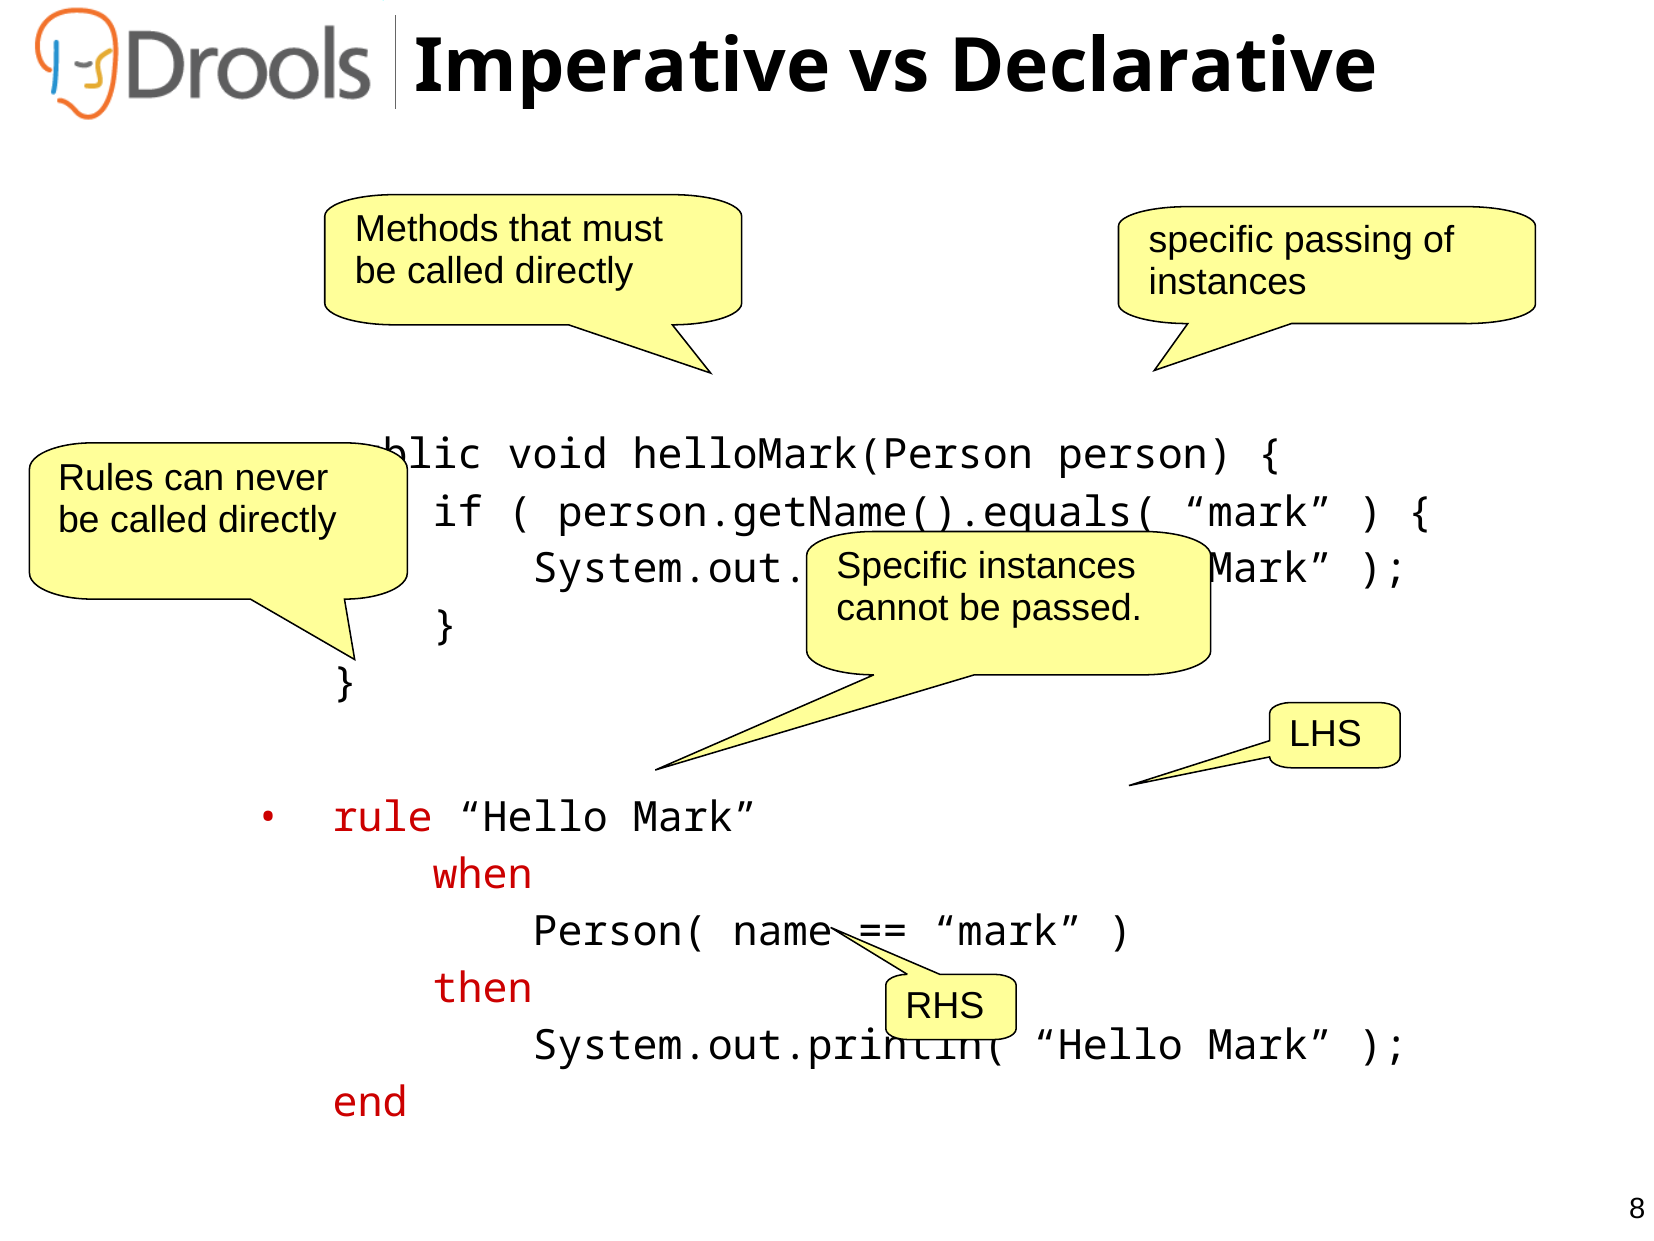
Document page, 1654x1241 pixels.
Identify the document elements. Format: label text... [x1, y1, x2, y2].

text_box Specific instances cannot be passed. [655, 531, 1211, 771]
text_box RHS [830, 927, 1017, 1040]
text_box Rules can never be called directly [29, 442, 408, 660]
text_box specific passing of instances [1118, 206, 1536, 371]
title Imperative vs Declarative [399, 0, 1629, 122]
list public void helloMark(Person person) { if ( person.getName().equals( “mark” ) { System.out.println( “Hello Mark” ); } } rule “Hello Mark” when Person( name == “mark” ) then System.out.println( “Hello Mark” ); end [240, 214, 1595, 1145]
picture [29, 0, 384, 126]
text_box LHS [1128, 702, 1401, 786]
text_box Methods that must be called directly [324, 194, 742, 374]
